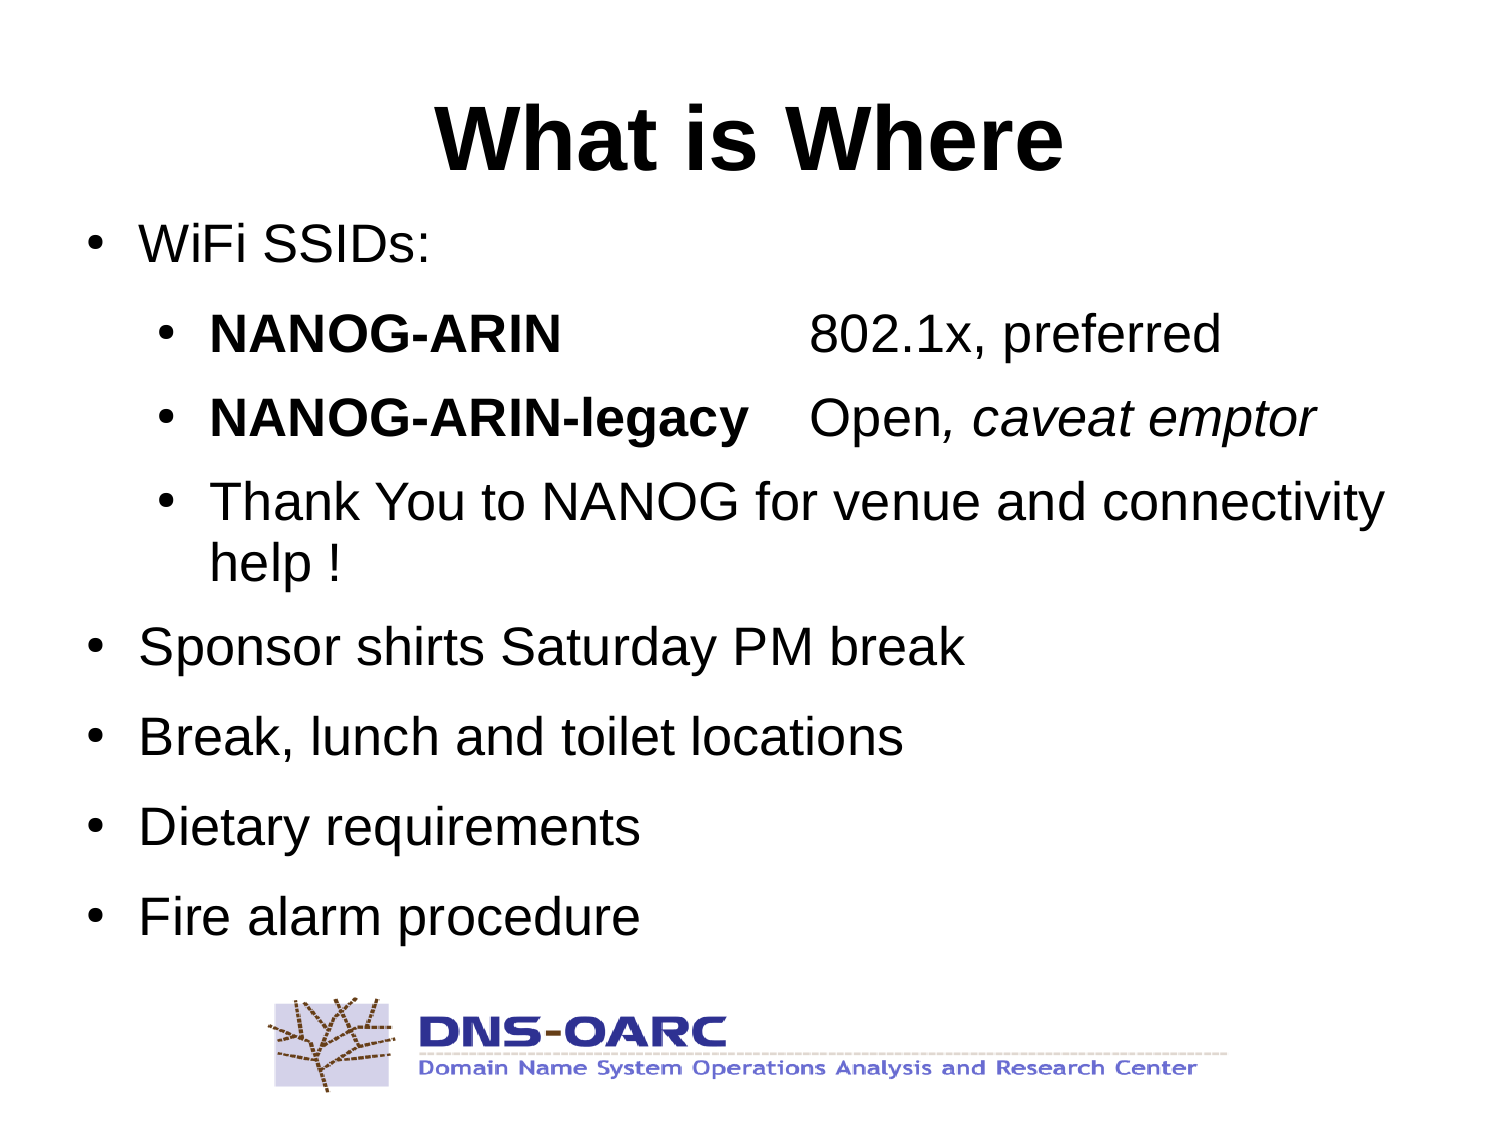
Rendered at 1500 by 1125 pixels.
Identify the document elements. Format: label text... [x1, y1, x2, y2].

title What is Where [75, 44, 1425, 213]
list WiFi SSIDs: NANOG-ARIN 802.1x, preferred NANOG-ARIN-legacy Open, caveat emptor Thank You to NANOG for venue and connectivity help ! Sponsor shirts Saturday PM break Break, lunch and toilet locations Dietary requirements Fire alarm procedure [68, 213, 1432, 959]
picture [214, 991, 1259, 1099]
